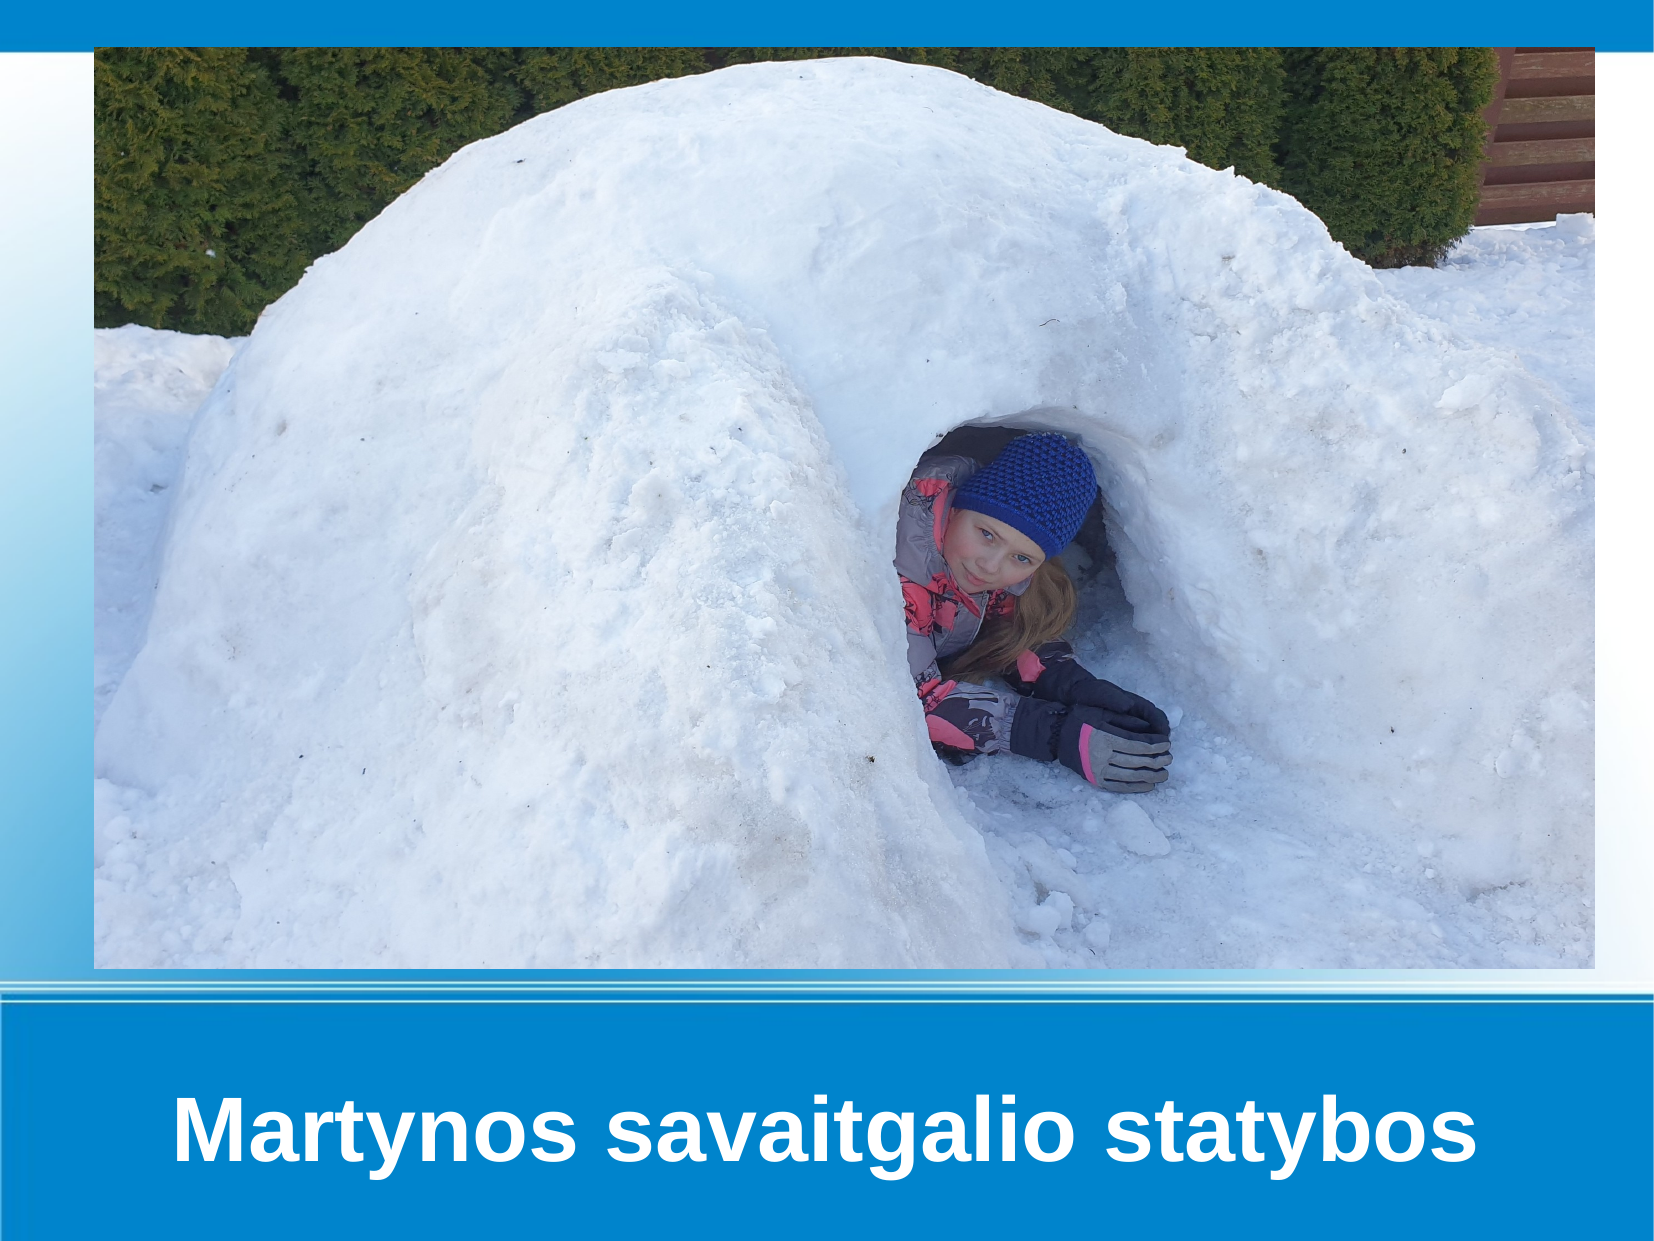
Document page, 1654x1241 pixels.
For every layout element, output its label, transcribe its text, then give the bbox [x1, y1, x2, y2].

title Martynos savaitgalio statybos [82, 1021, 1571, 1229]
picture [94, 47, 1595, 969]
